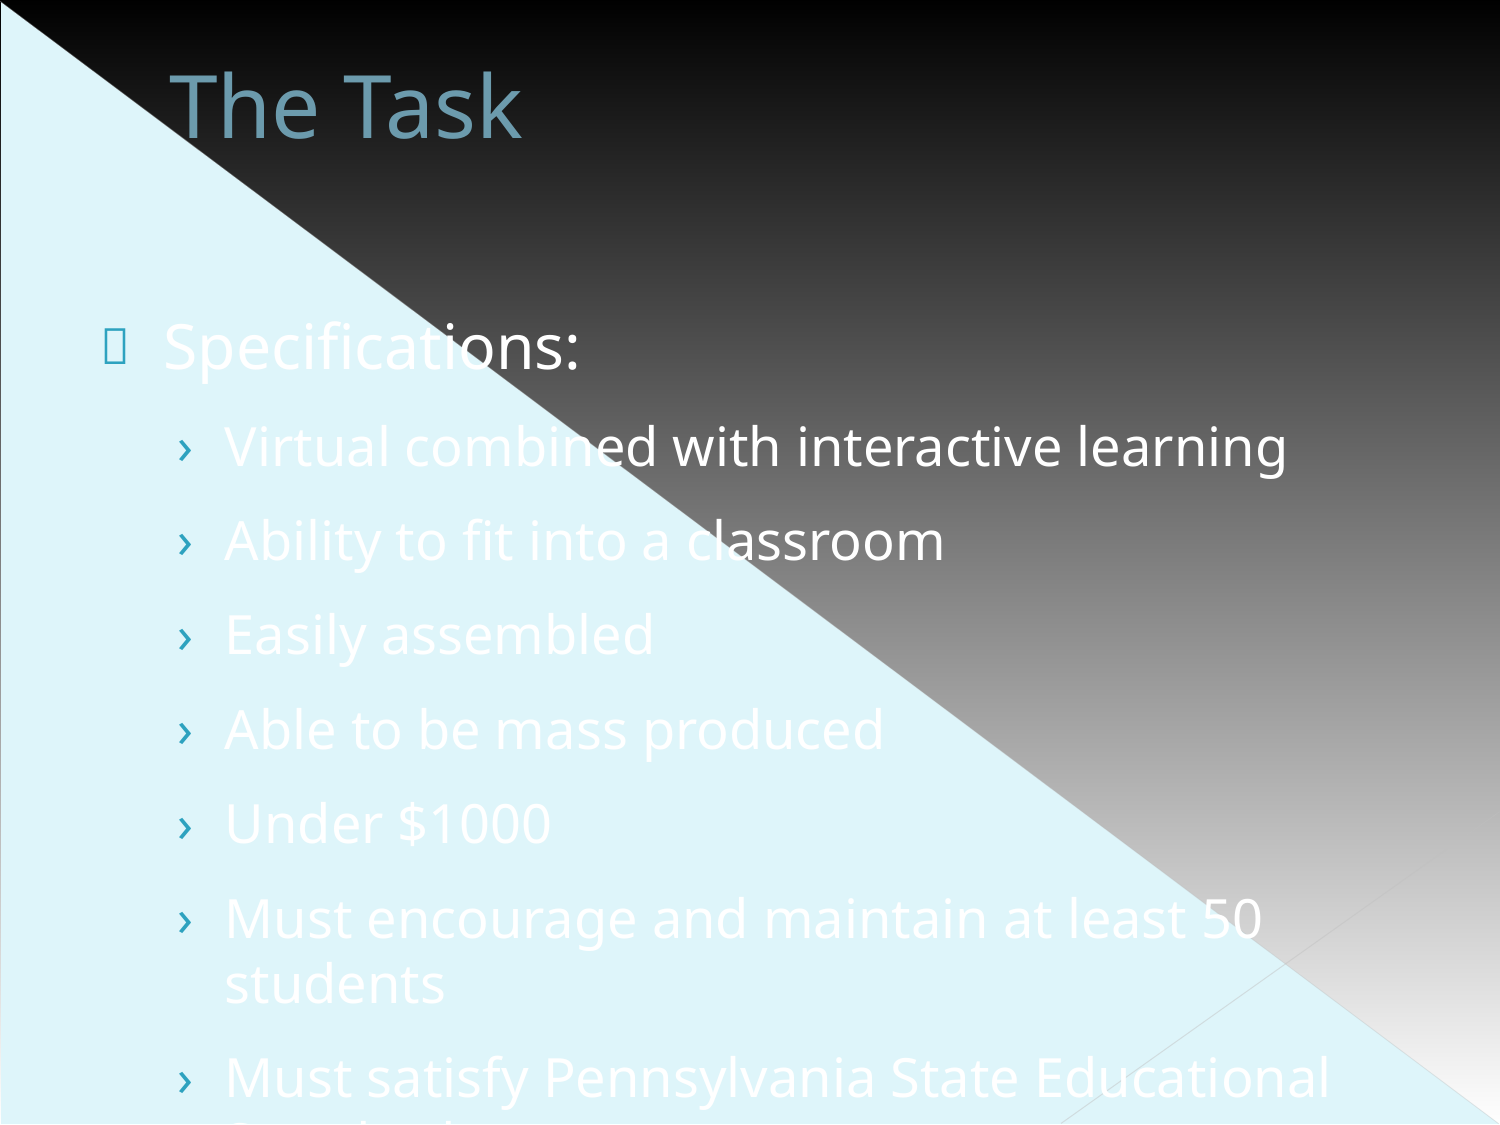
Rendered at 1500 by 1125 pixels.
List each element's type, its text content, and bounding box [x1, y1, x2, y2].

title The Task [75, 43, 1425, 274]
list Specifications: Virtual combined with interactive learning Ability to fit into a classroom Easily assembled Able to be mass produced Under $1000 Must encourage and maintain at least 50 students Must satisfy Pennsylvania State Educational Standards [75, 299, 1425, 1050]
